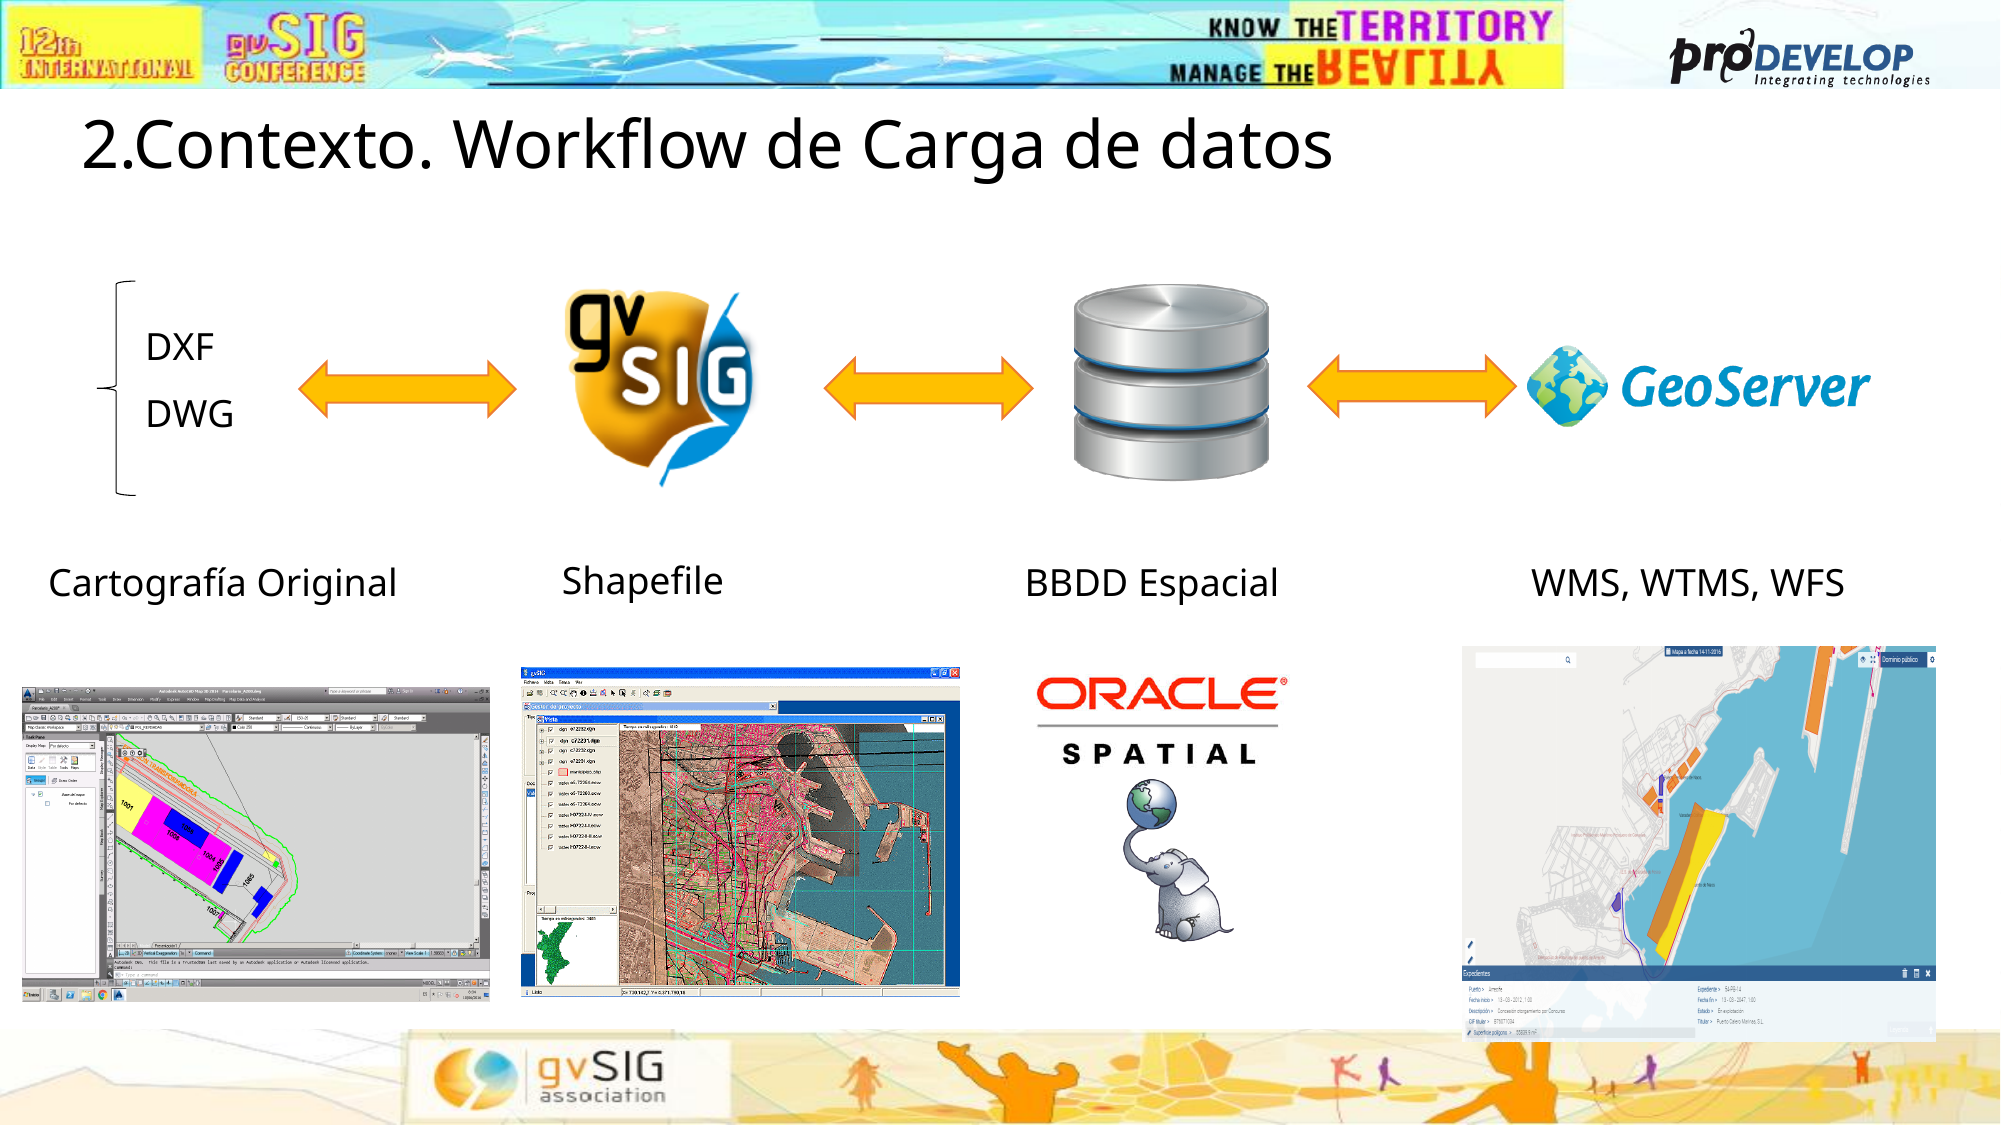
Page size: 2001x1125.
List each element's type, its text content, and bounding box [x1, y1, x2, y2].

picture [22, 687, 490, 1002]
picture [1656, 14, 1943, 104]
text_box WMS, WTMS, WFS [1515, 551, 1871, 612]
text_box BBDD Espacial [1009, 551, 1296, 612]
picture [1070, 281, 1271, 482]
text_box [0, 89, 2000, 1029]
text_box Cartografía Original [33, 551, 435, 612]
picture [542, 268, 771, 497]
picture [1023, 667, 1296, 942]
text_box DXF DWG [130, 292, 251, 490]
text_box Shapefile [546, 549, 767, 610]
picture [1462, 646, 1936, 1043]
picture [1527, 345, 1871, 427]
title 2.Contexto. Workflow de Carga de datos [66, 68, 1792, 227]
picture [521, 667, 960, 997]
